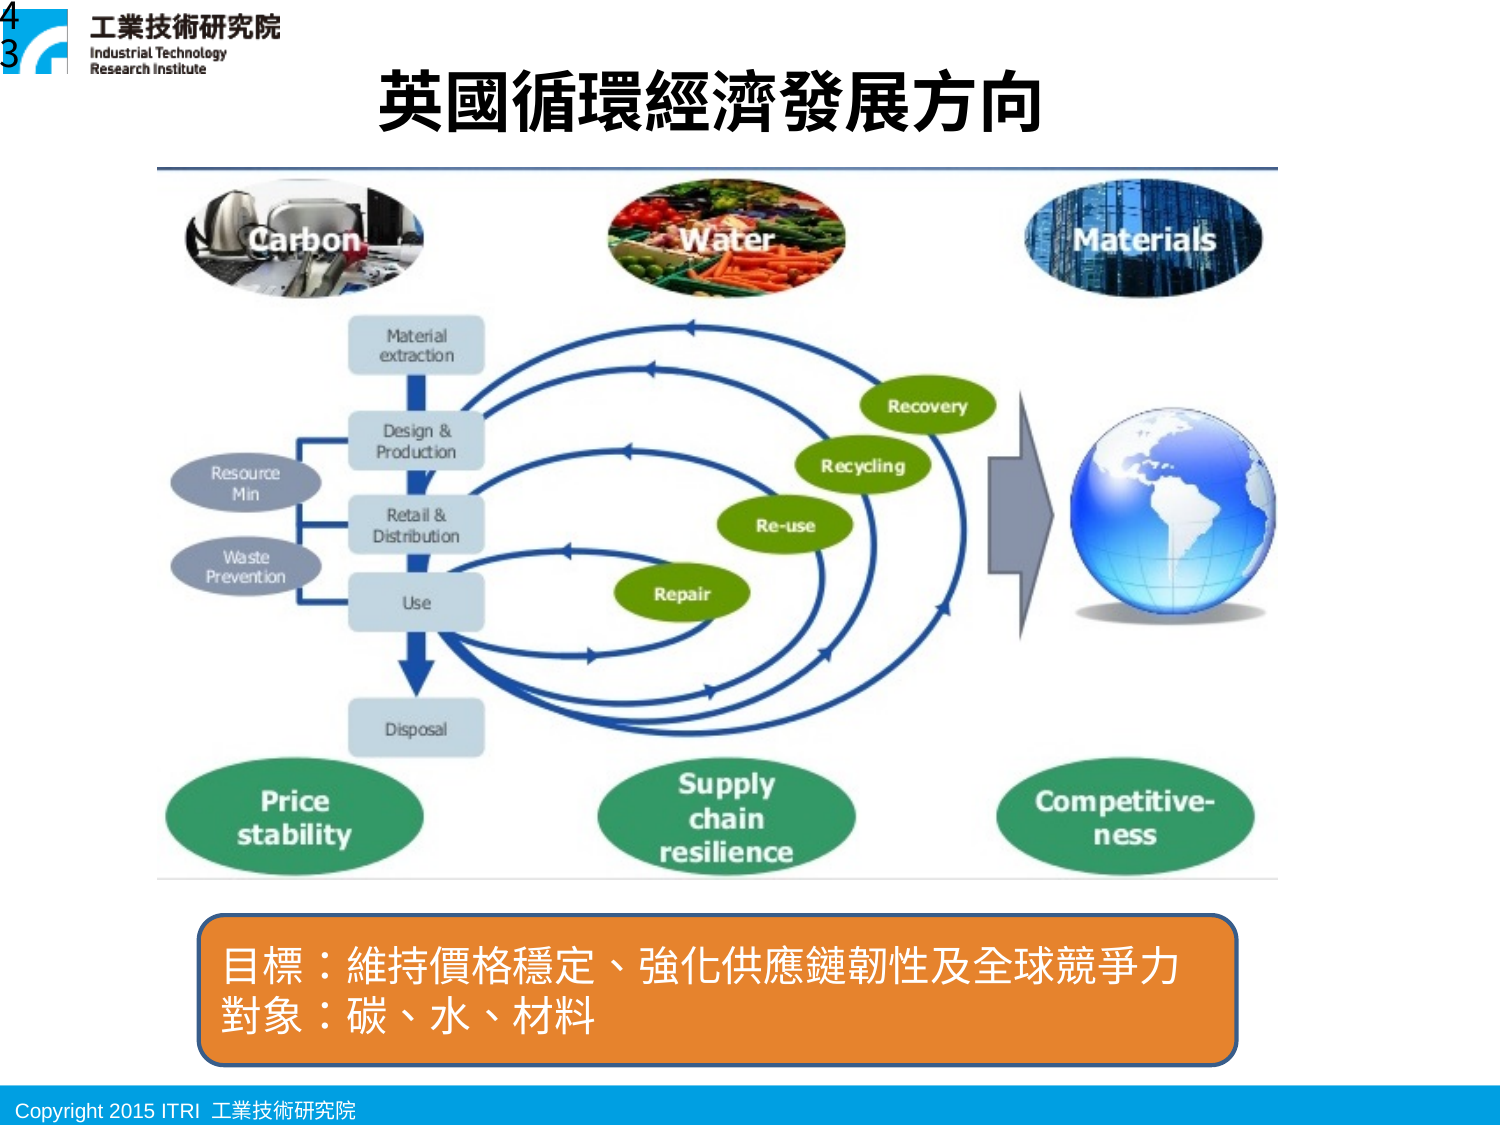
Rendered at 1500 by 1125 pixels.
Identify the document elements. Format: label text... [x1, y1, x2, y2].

picture [19, 9, 280, 74]
title 英國循環經濟發展方向 [171, 42, 1253, 157]
picture [157, 167, 1278, 880]
text_box 目標：維持價格穩定、強化供應鏈韌性及全球競爭力 對象：碳、水、材料 [198, 915, 1237, 1066]
